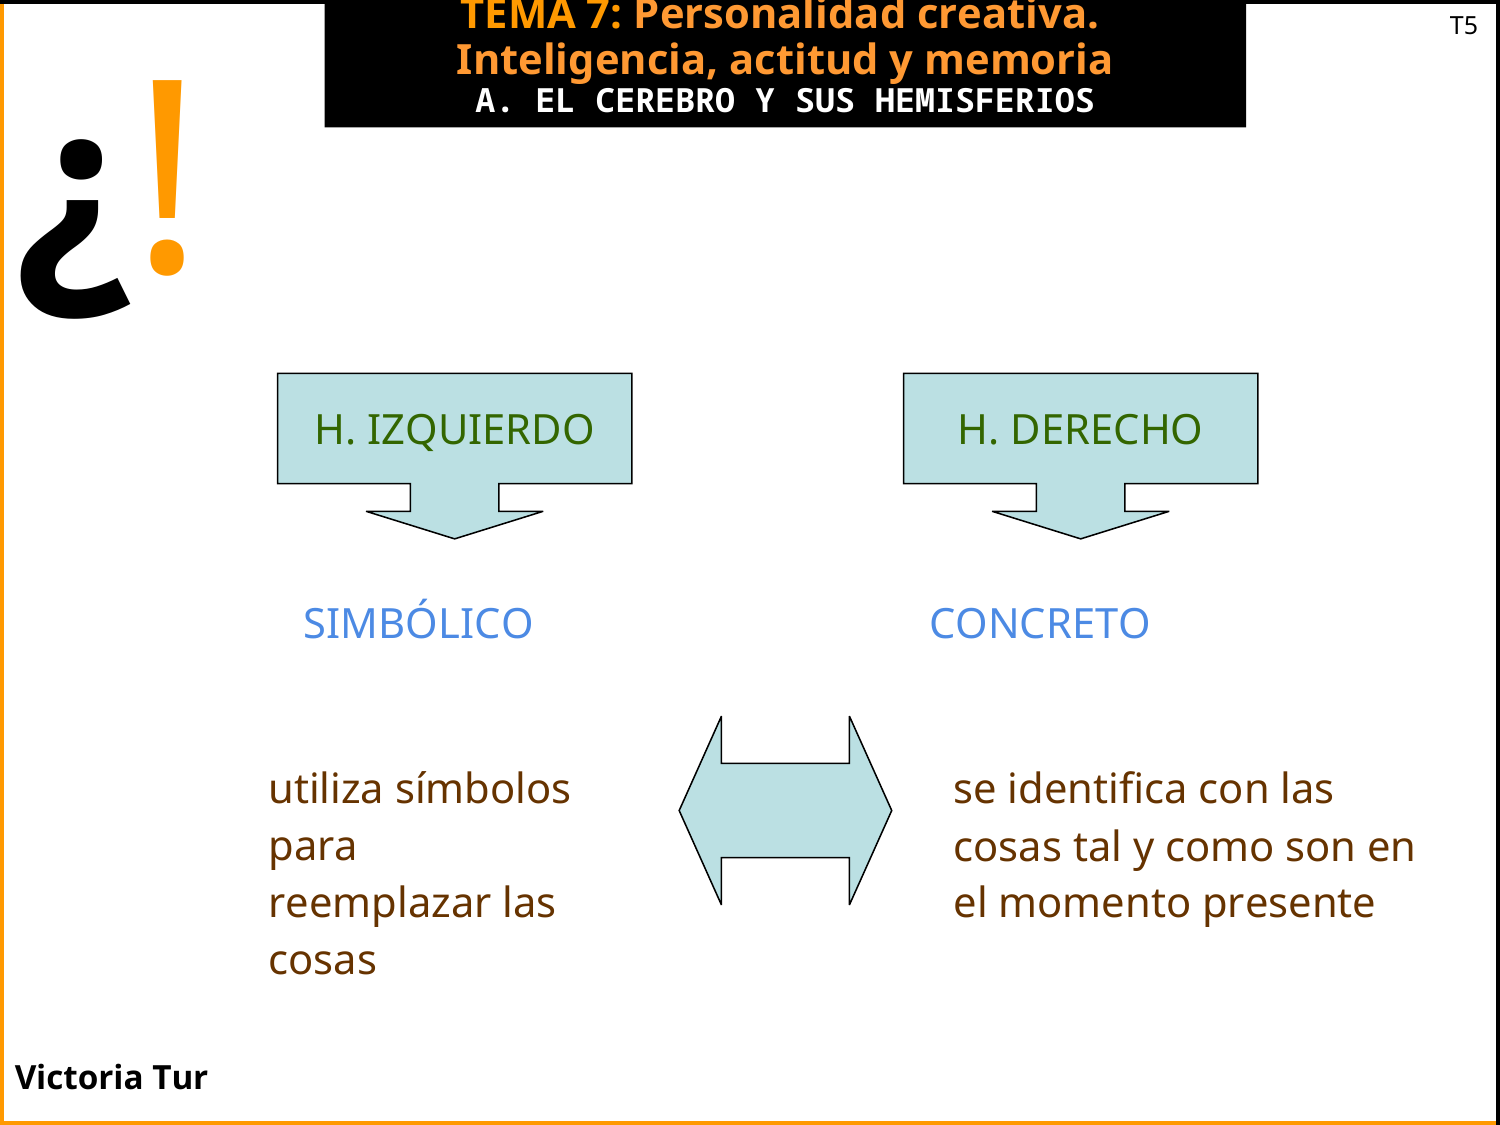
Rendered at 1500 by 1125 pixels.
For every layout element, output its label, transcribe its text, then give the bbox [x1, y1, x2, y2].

text_box se identifica con las cosas tal y como son en el momento presente [938, 751, 1436, 938]
text_box CONCRETO [903, 586, 1247, 659]
text_box H. DERECHO [903, 373, 1258, 539]
text_box T5 [1435, 0, 1500, 50]
text_box H. IZQUIERDO [277, 373, 632, 539]
text_box utiliza símbolos para reemplazar las cosas [253, 751, 597, 995]
text_box SIMBÓLICO [289, 586, 632, 659]
text_box [679, 716, 892, 905]
